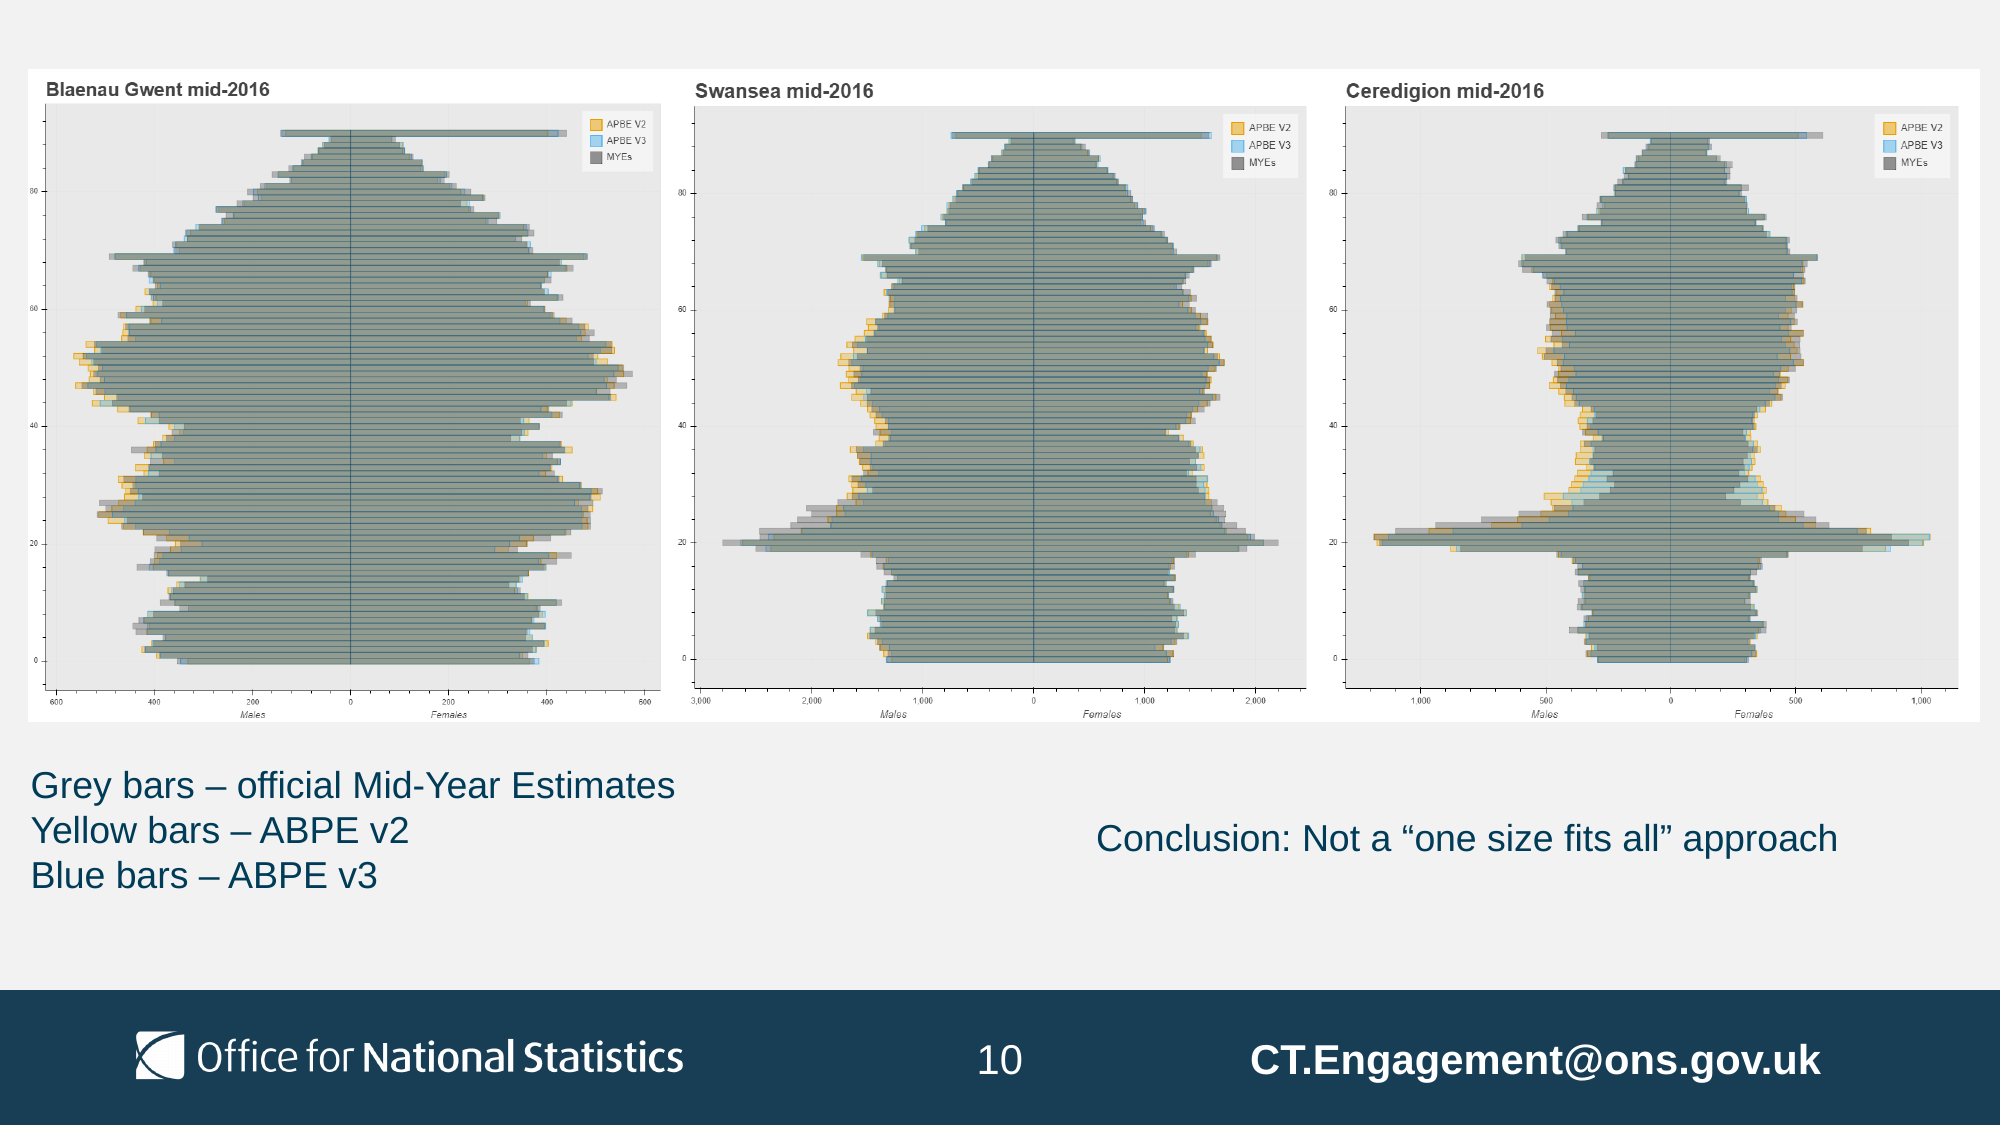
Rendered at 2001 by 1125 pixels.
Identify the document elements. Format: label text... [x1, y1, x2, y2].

text_box Grey bars – official Mid-Year Estimates Yellow bars – ABPE v2 Blue bars – ABPE v3 [15, 753, 841, 905]
picture [28, 69, 1980, 722]
text_box 10 [764, 1025, 1235, 1086]
text_box Conclusion: Not a “one size fits all” approach [1081, 806, 1863, 867]
text_box CT.Engagement@ons.gov.uk [1235, 1025, 1866, 1086]
